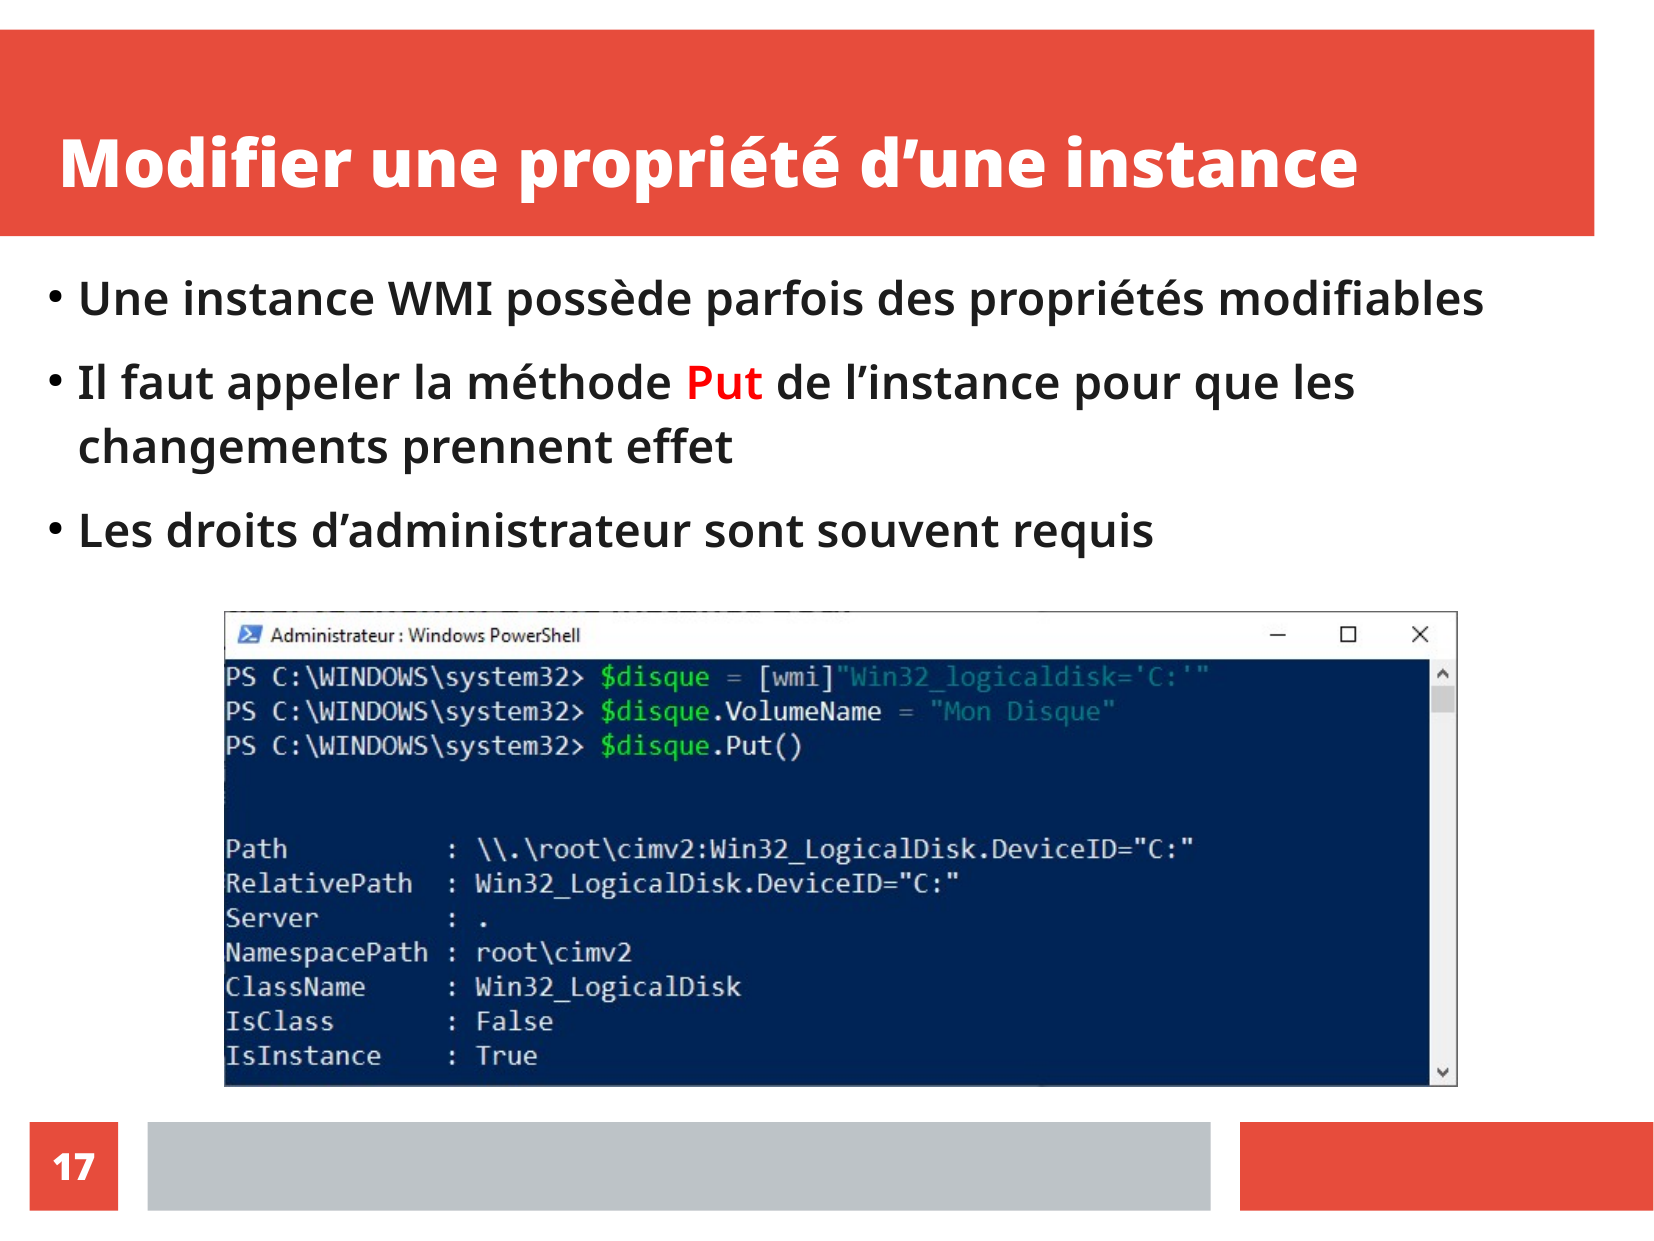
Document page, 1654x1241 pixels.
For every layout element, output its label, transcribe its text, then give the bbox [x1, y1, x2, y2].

picture [224, 611, 1458, 1087]
list Une instance WMI possède parfois des propriétés modifiables Il faut appeler la méthode Put de l’instance pour que les changements prennent effet Les droits d’administrateur sont souvent requis [47, 265, 1554, 567]
title Modifier une propriété d’une instance [59, 59, 1595, 207]
